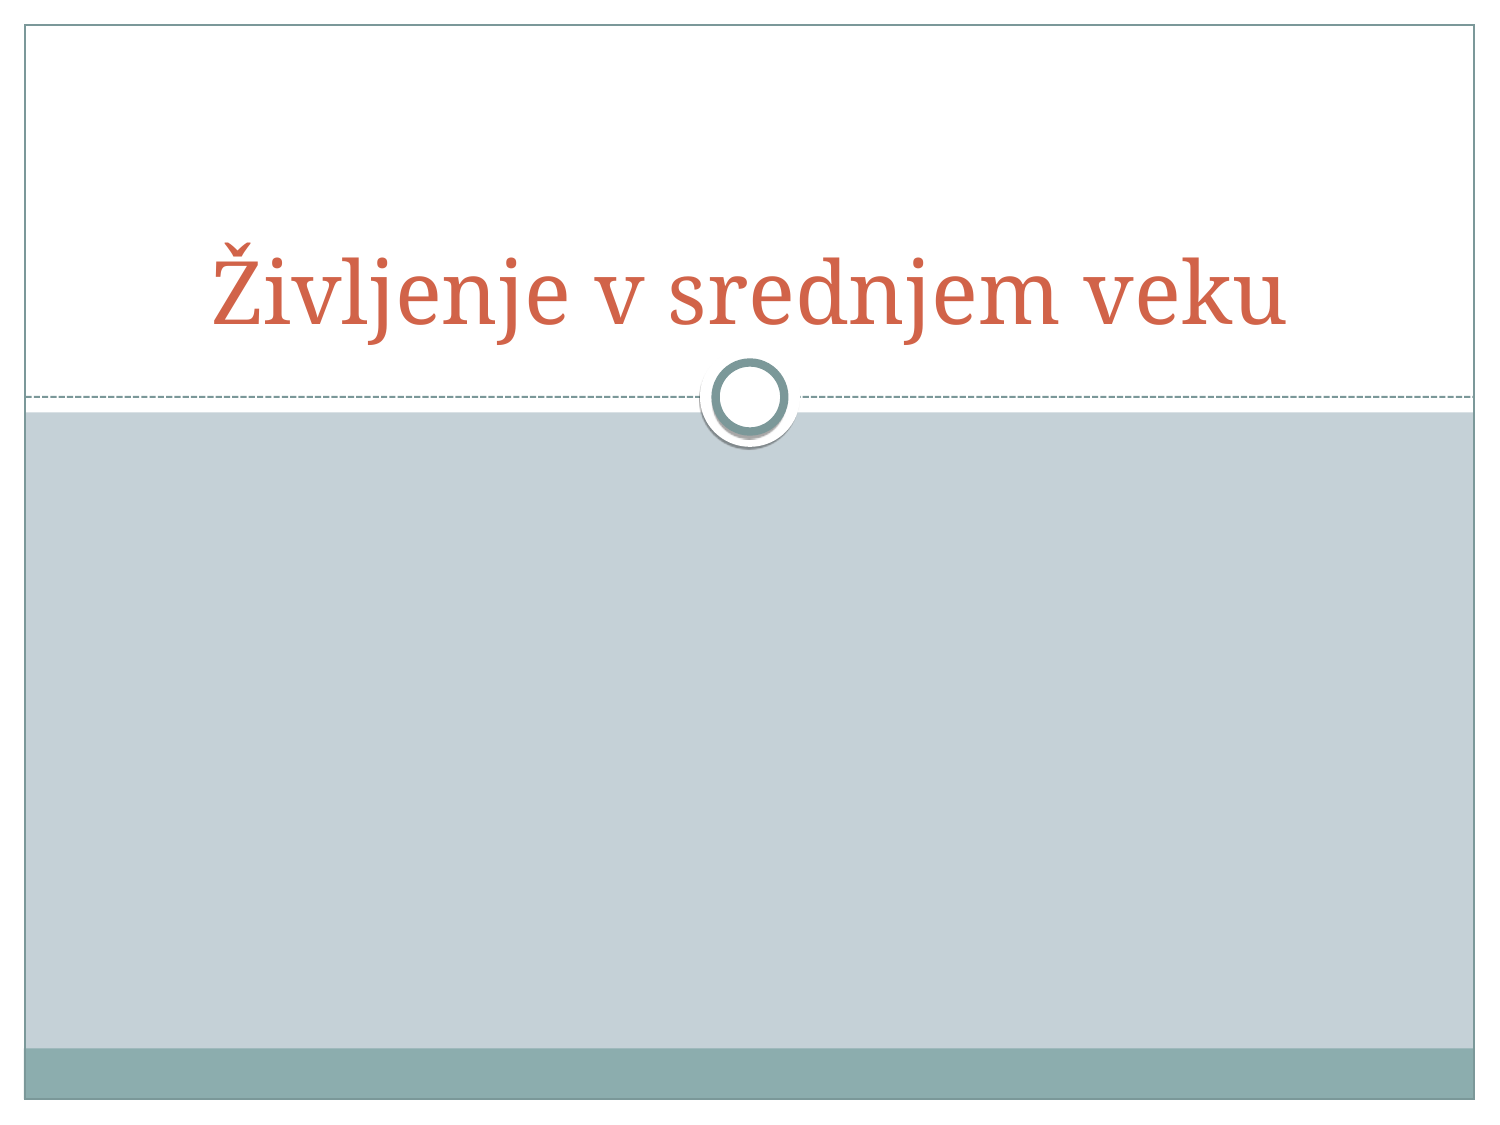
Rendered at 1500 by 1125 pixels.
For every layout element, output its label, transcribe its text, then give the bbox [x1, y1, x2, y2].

title Življenje v srednjem veku [112, 62, 1388, 350]
subtitle [225, 462, 1275, 1125]
